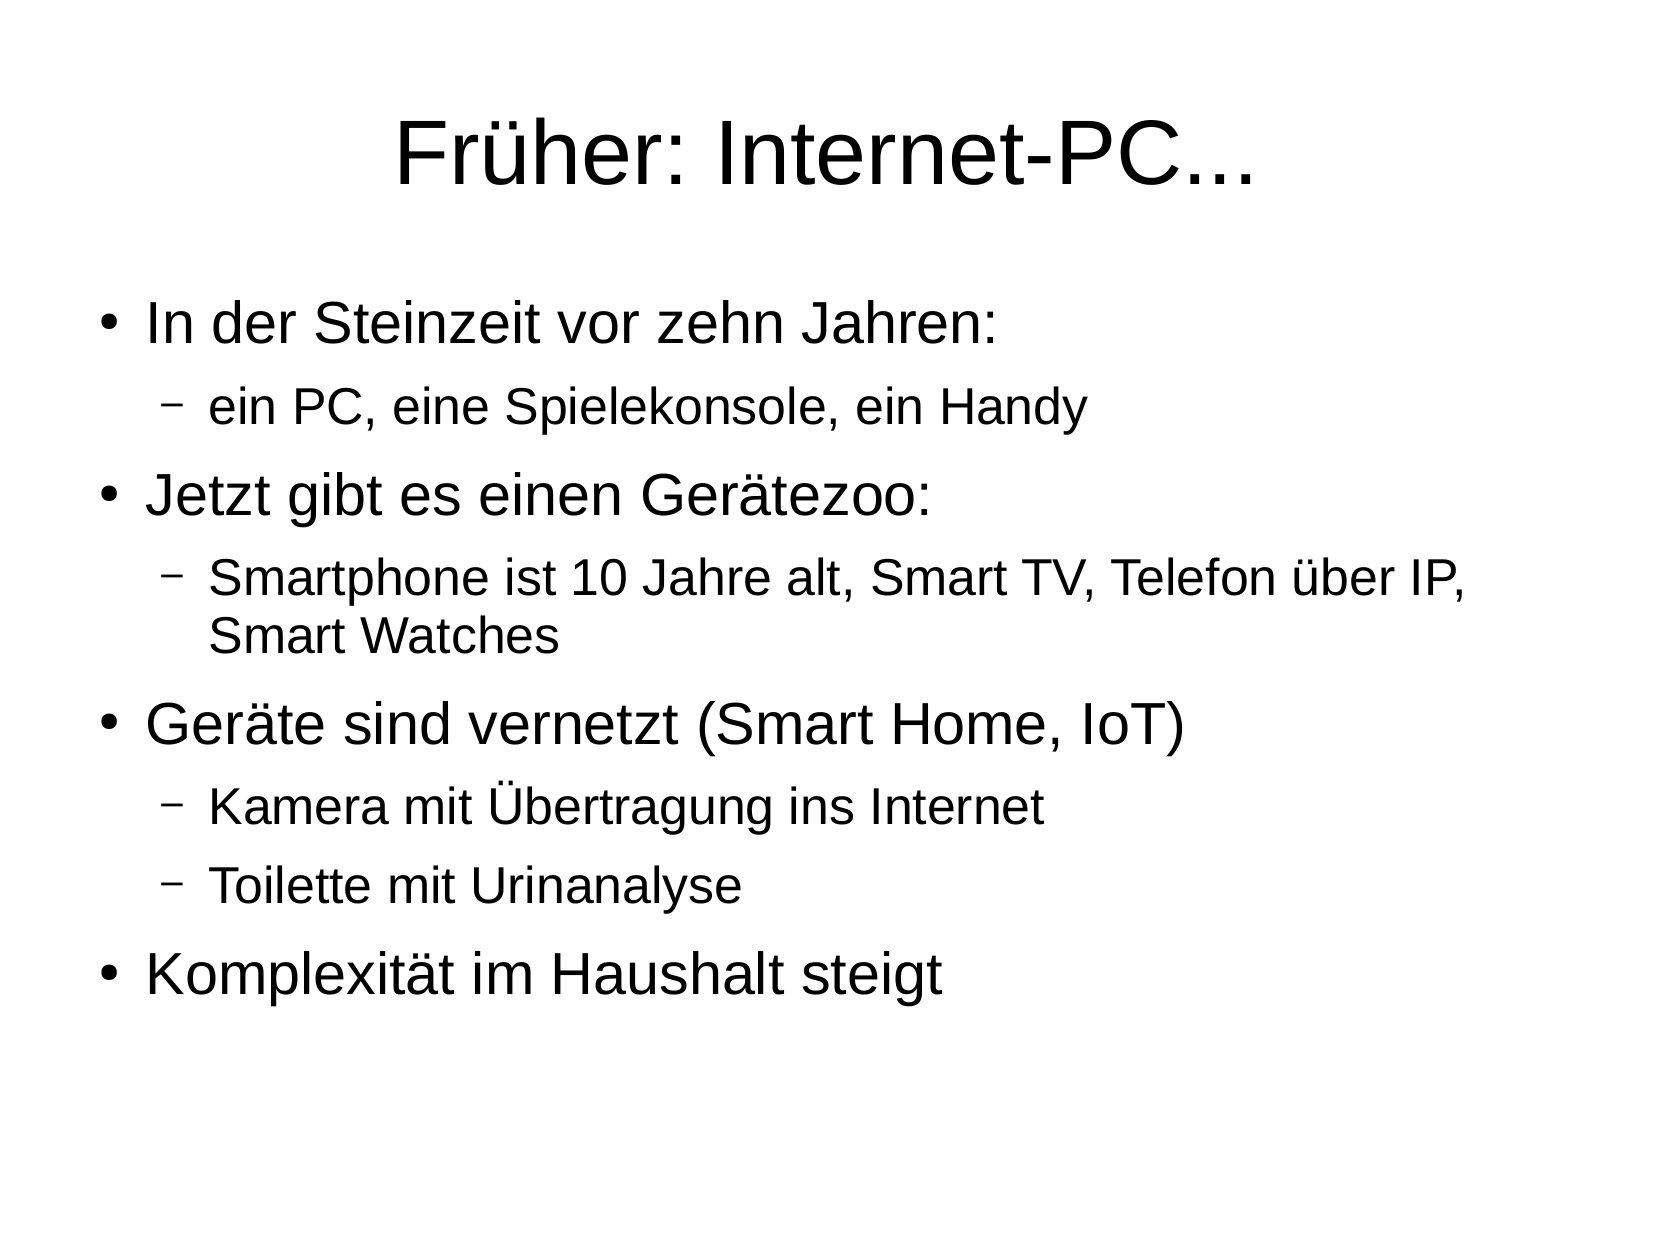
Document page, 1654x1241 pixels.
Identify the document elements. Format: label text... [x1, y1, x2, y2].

list In der Steinzeit vor zehn Jahren: ein PC, eine Spielekonsole, ein Handy Jetzt gibt es einen Gerätezoo: Smartphone ist 10 Jahre alt, Smart TV, Telefon über IP, Smart Watches Geräte sind vernetzt (Smart Home, IoT) Kamera mit Übertragung ins Internet Toilette mit Urinanalyse Komplexität im Haushalt steigt [82, 290, 1571, 1010]
title Früher: Internet-PC... [82, 49, 1571, 257]
